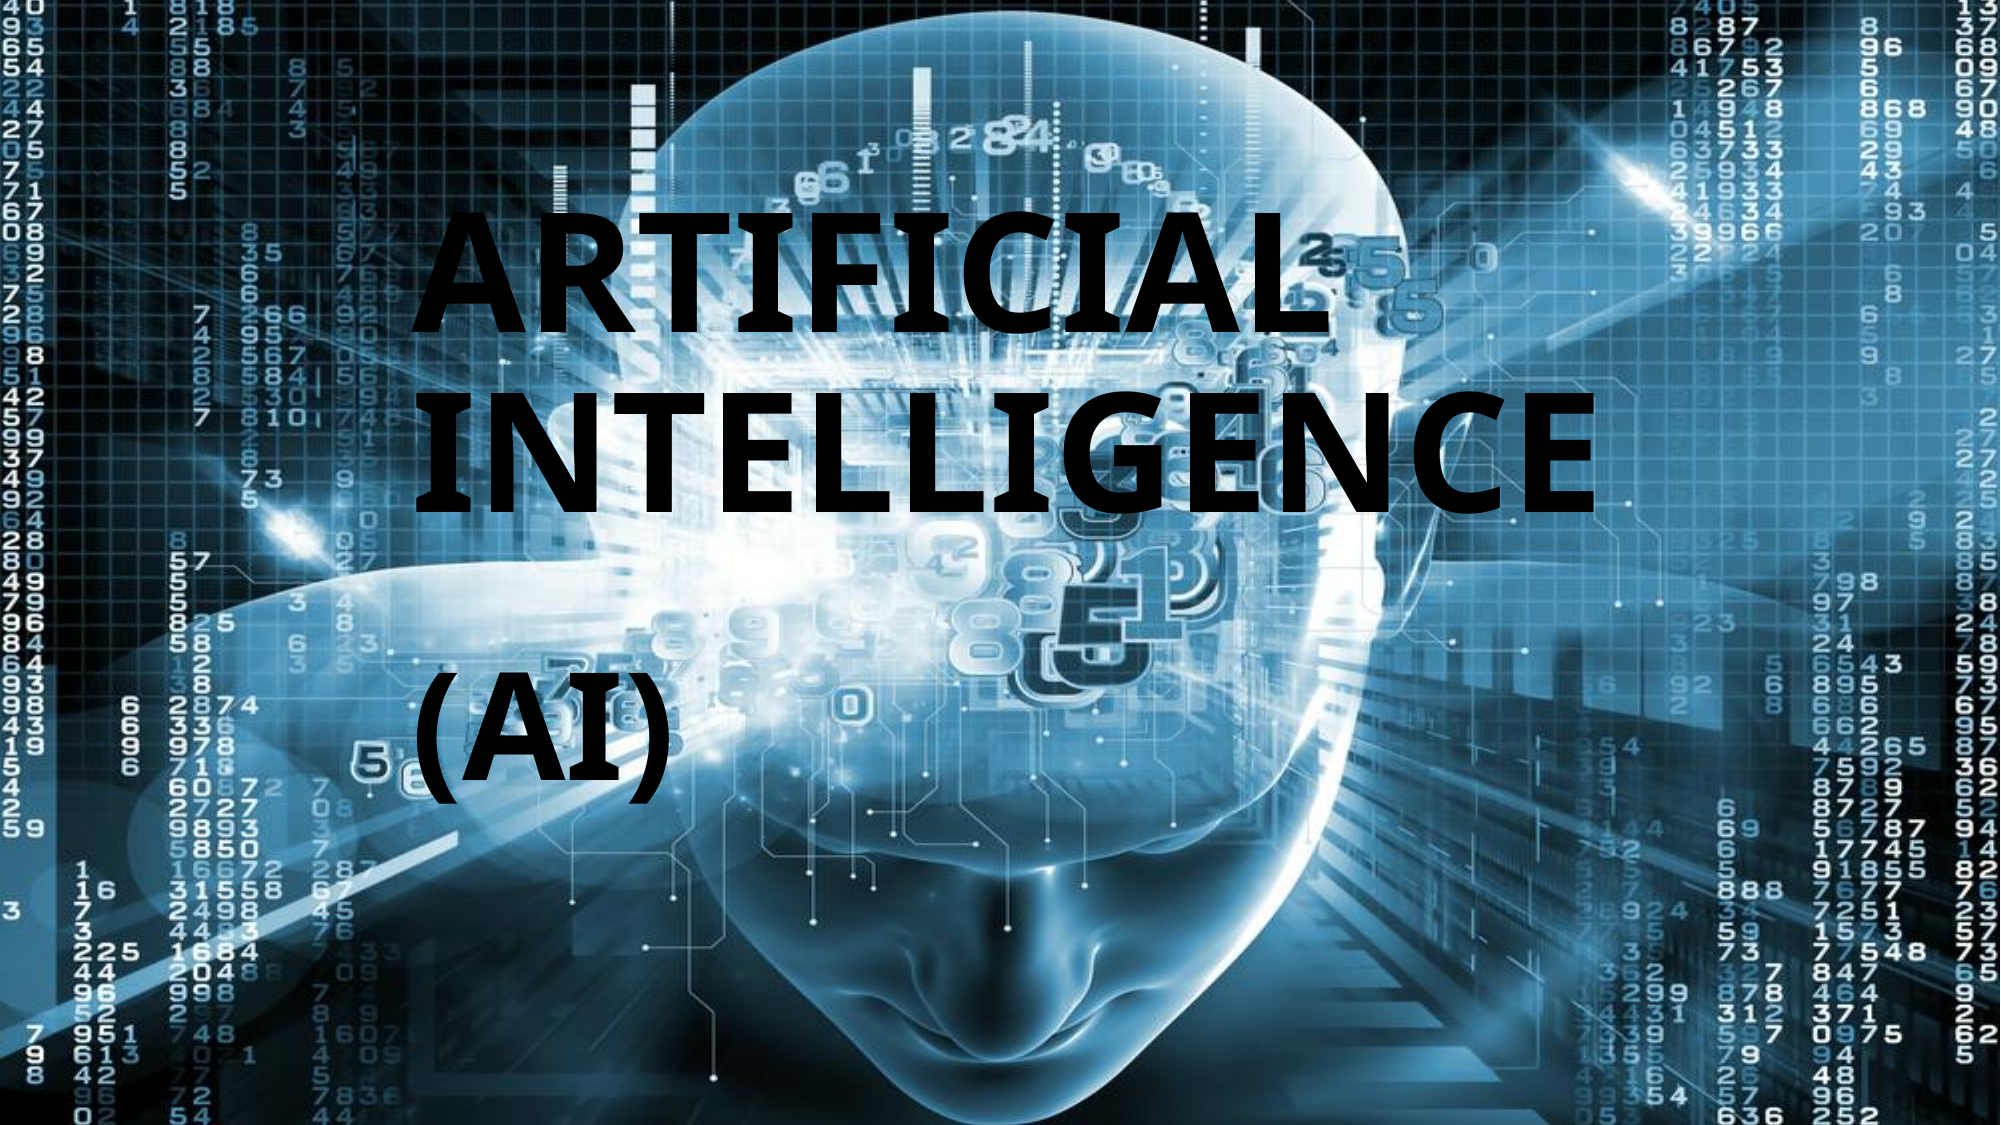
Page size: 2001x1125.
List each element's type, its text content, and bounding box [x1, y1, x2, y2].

title Artificial intelligence [396, 131, 1814, 549]
subtitle (AI) [396, 579, 1814, 740]
picture [0, 0, 2000, 1125]
